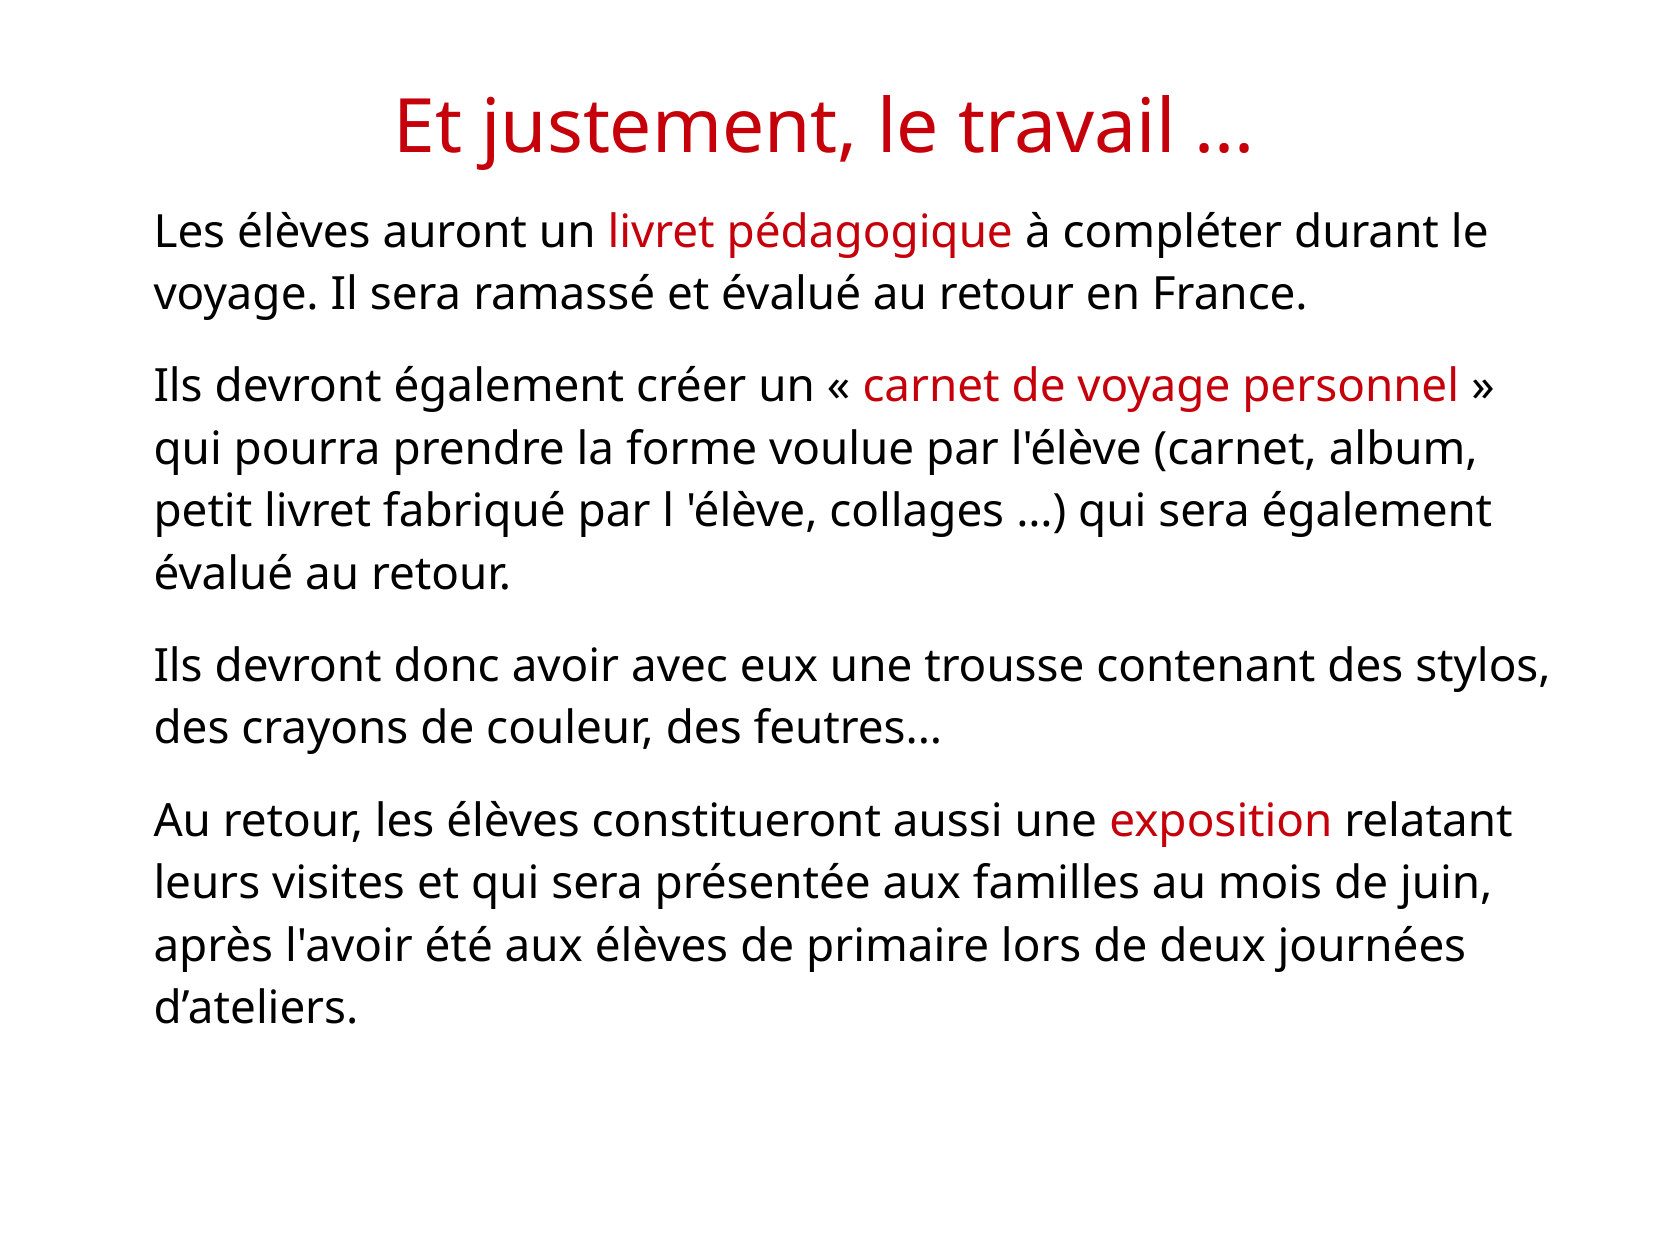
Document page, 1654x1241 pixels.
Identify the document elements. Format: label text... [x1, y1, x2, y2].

list Les élèves auront un livret pédagogique à compléter durant le voyage. Il sera ramassé et évalué au retour en France. Ils devront également créer un « carnet de voyage personnel » qui pourra prendre la forme voulue par l'élève (carnet, album, petit livret fabriqué par l 'élève, collages …) qui sera également évalué au retour. Ils devront donc avoir avec eux une trousse contenant des stylos, des crayons de couleur, des feutres... Au retour, les élèves constitueront aussi une exposition relatant leurs visites et qui sera présentée aux familles au mois de juin, après l'avoir été aux élèves de primaire lors de deux journées d’ateliers. [82, 198, 1571, 1198]
title Et justement, le travail ... [124, 49, 1524, 198]
